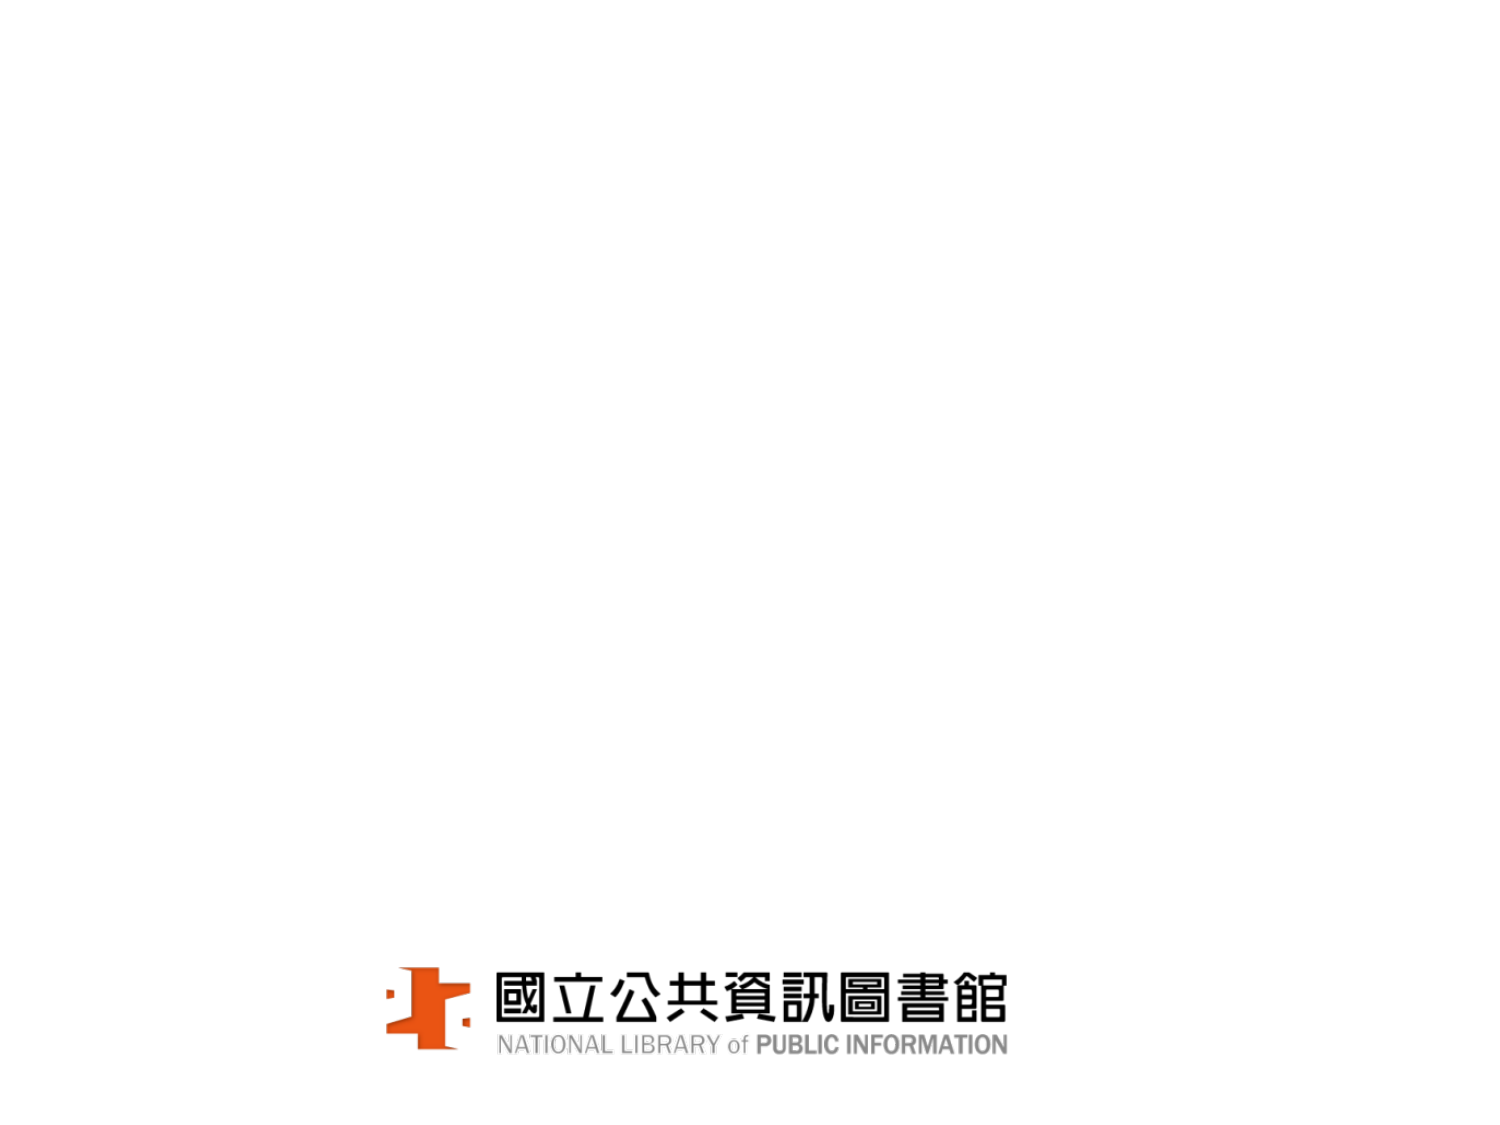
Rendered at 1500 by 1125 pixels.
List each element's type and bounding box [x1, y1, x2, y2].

picture [383, 964, 1010, 1056]
